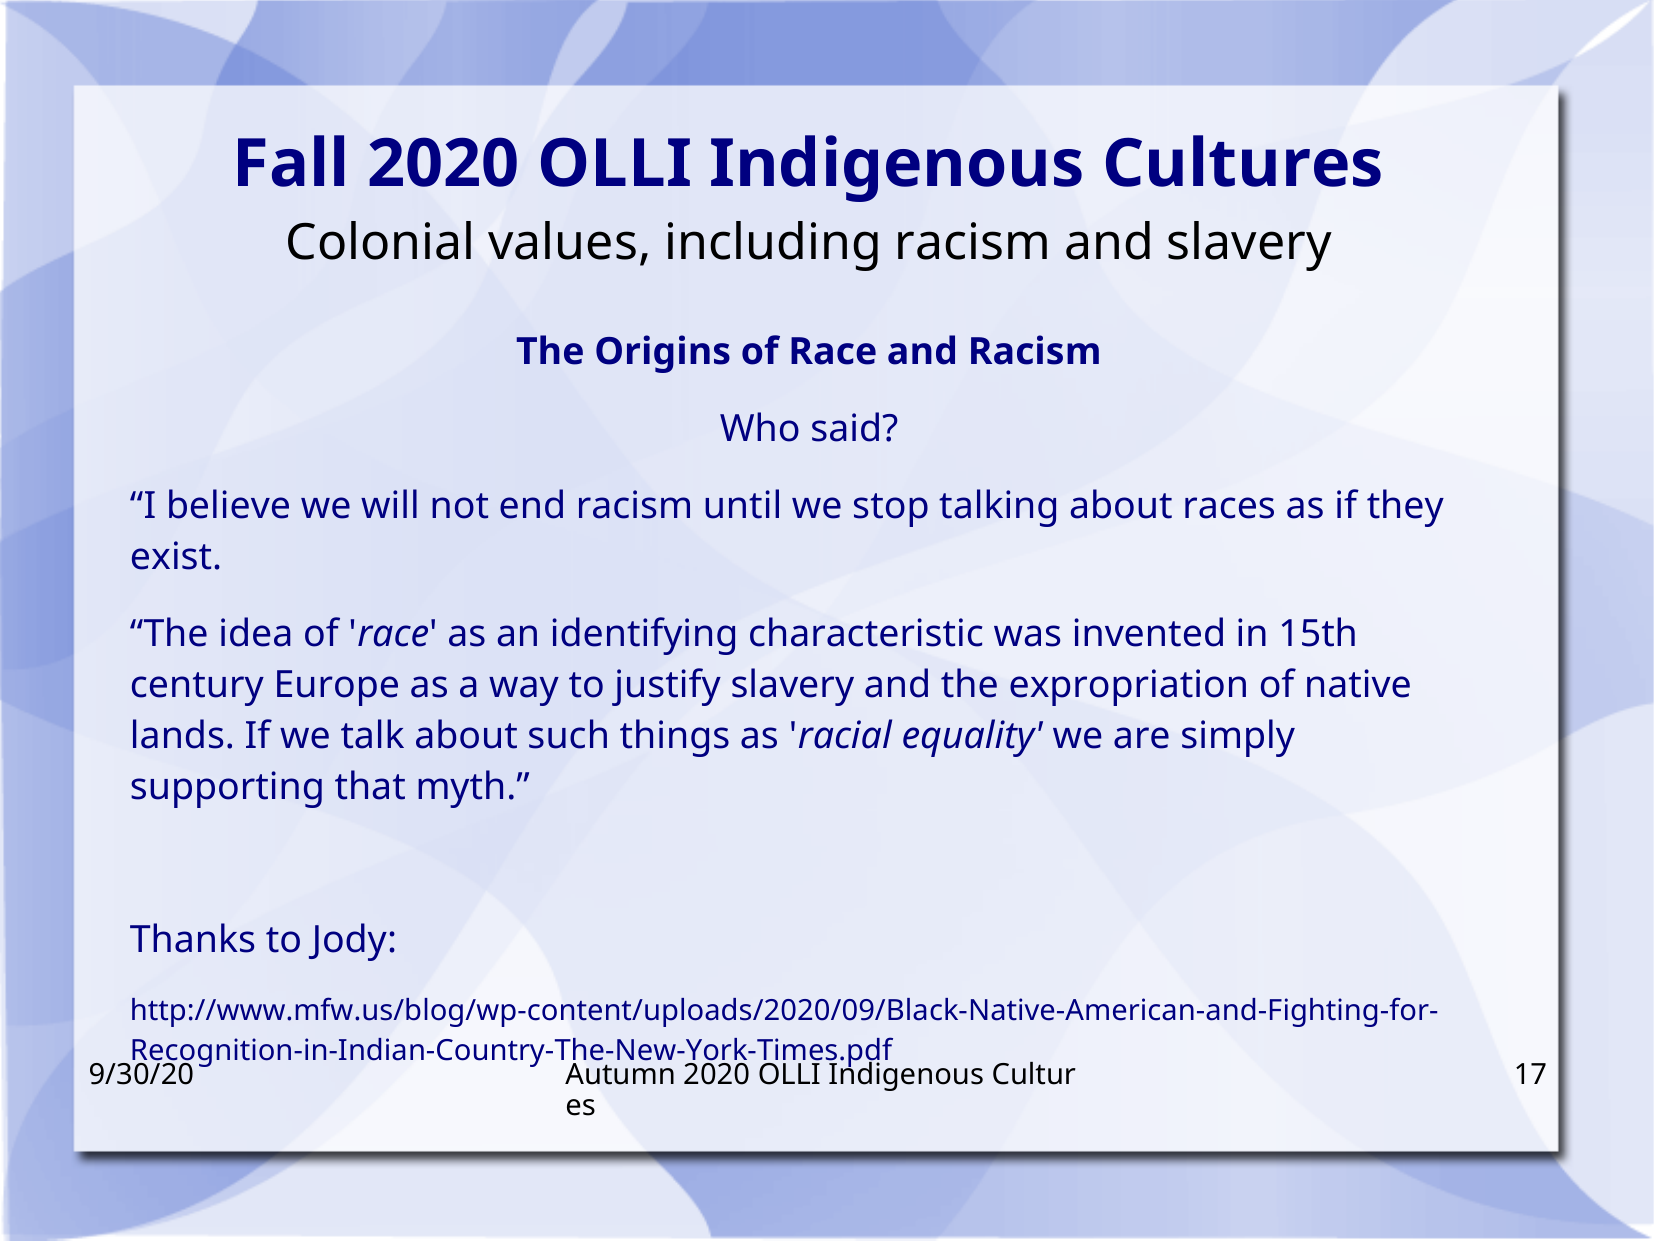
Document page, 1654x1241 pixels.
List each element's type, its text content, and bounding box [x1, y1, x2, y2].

title Fall 2020 OLLI Indigenous Cultures Colonial values, including racism and slavery [82, 90, 1536, 298]
picture [0, 0, 1654, 1241]
list The Origins of Race and Racism Who said? “I believe we will not end racism until we stop talking about races as if they exist. “The idea of 'race' as an identifying characteristic was invented in 15th century Europe as a way to justify slavery and the expropriation of native lands. If we talk about such things as 'racial equality' we are simply supporting that myth.” Thanks to Jody: http://www.mfw.us/blog/wp-content/uploads/2020/09/Black-Native-American-and-Fighting-for-Recognition-in-Indian-Country-The-New-York-Times.pdf [129, 324, 1489, 1216]
